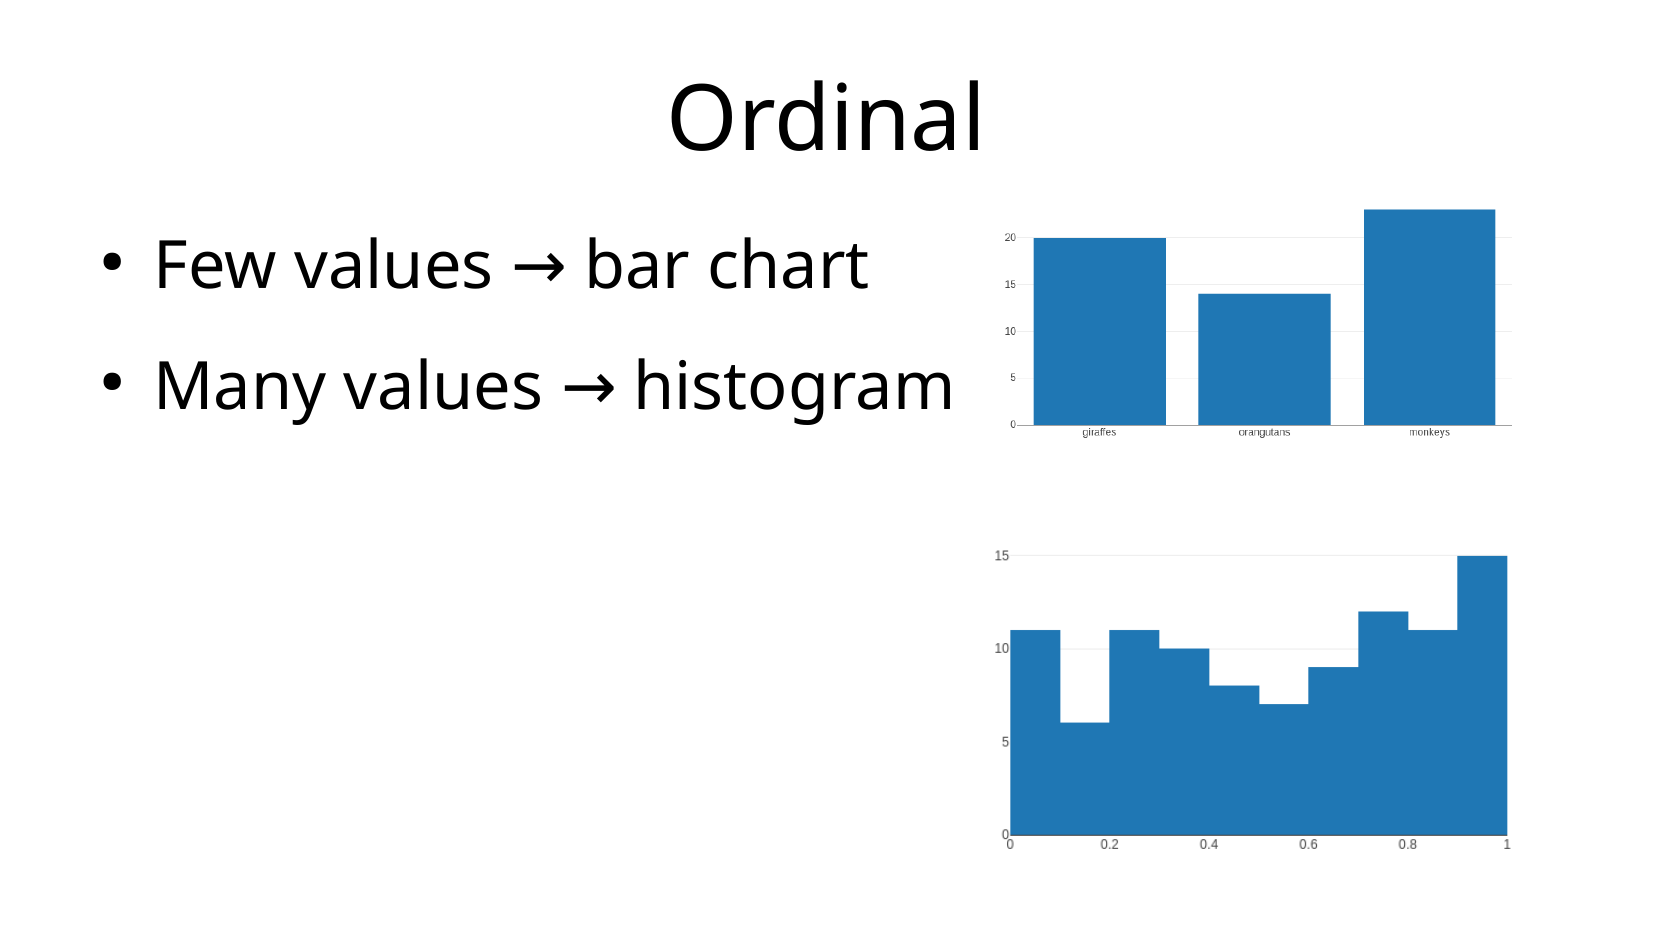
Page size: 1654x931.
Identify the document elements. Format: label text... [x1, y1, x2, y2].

picture [968, 177, 1536, 477]
list Few values → bar chart Many values → histogram [82, 217, 1571, 758]
title Ordinal [82, 37, 1571, 193]
picture [956, 495, 1565, 886]
